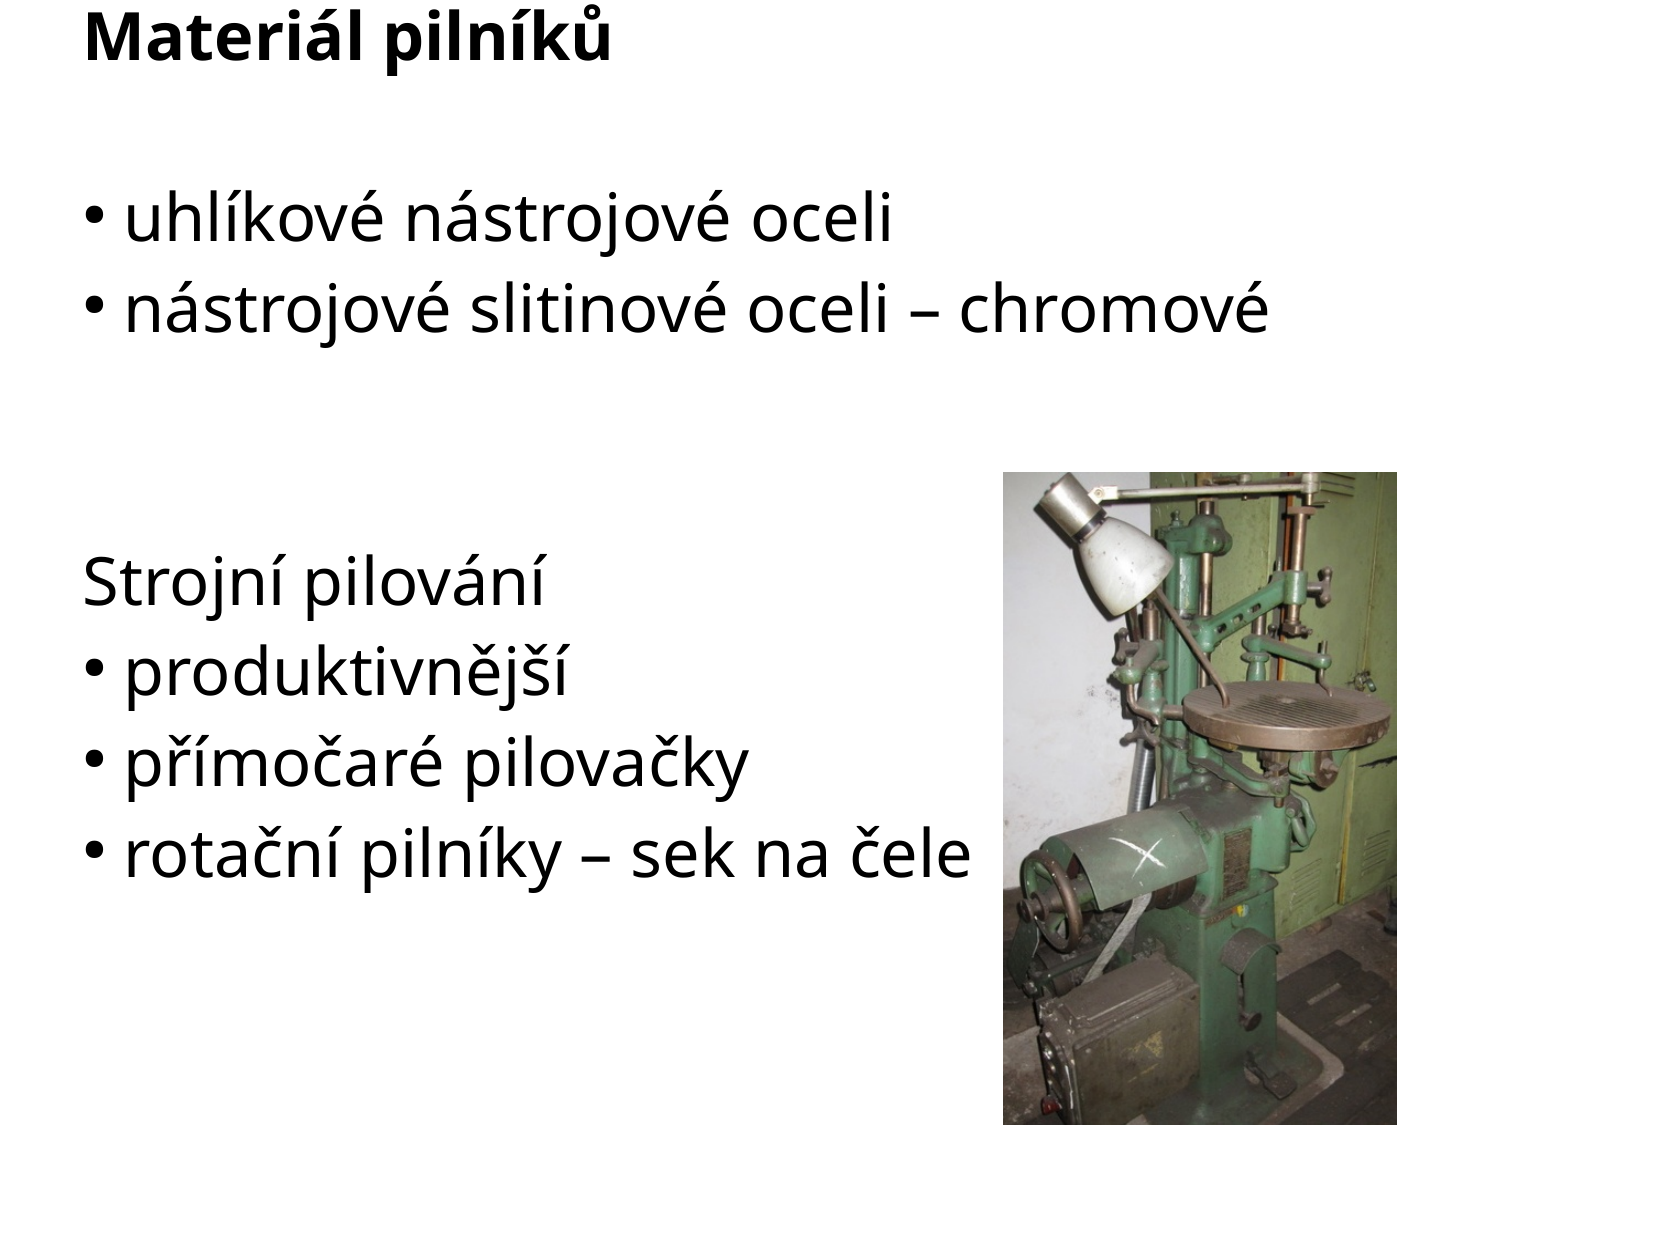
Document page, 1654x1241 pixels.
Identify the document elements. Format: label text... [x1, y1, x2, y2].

subtitle Materiál pilníků uhlíkové nástrojové oceli nástrojové slitinové oceli – chromové Strojní pilování produktivnější přímočaré pilovačky rotační pilníky – sek na čele [82, 75, 1571, 1084]
picture [1003, 472, 1397, 1125]
